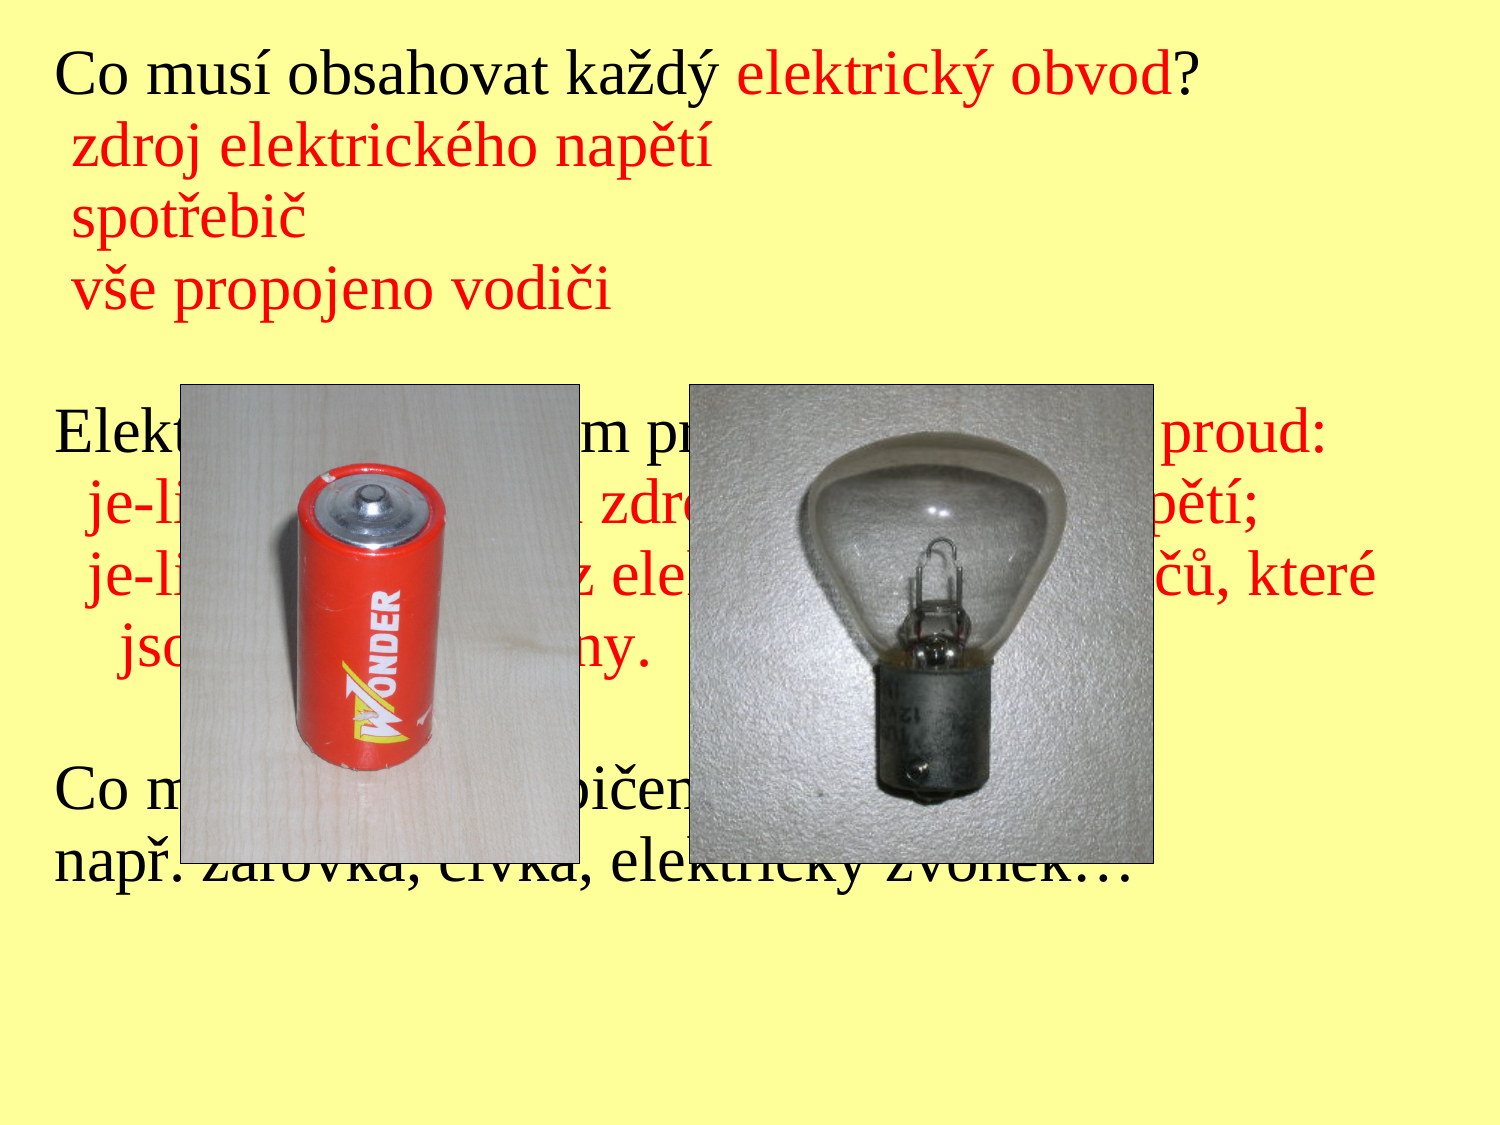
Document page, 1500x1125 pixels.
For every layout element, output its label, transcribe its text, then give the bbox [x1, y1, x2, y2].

picture [690, 385, 1153, 863]
picture [181, 385, 579, 863]
text_box Co musí obsahovat každý elektrický obvod? zdroj elektrického napětí spotřebič vše propojeno vodiči Elektrickým obvodem prochází elektrický proud: je-li v něm zapojen zdroj elektrického napětí; je-li obvod složen z elektrických spotřebičů, které jsou vodivě spojeny. Co může být spotřebičem? např. žárovka, cívka, elektrický zvonek… [40, 29, 1410, 975]
